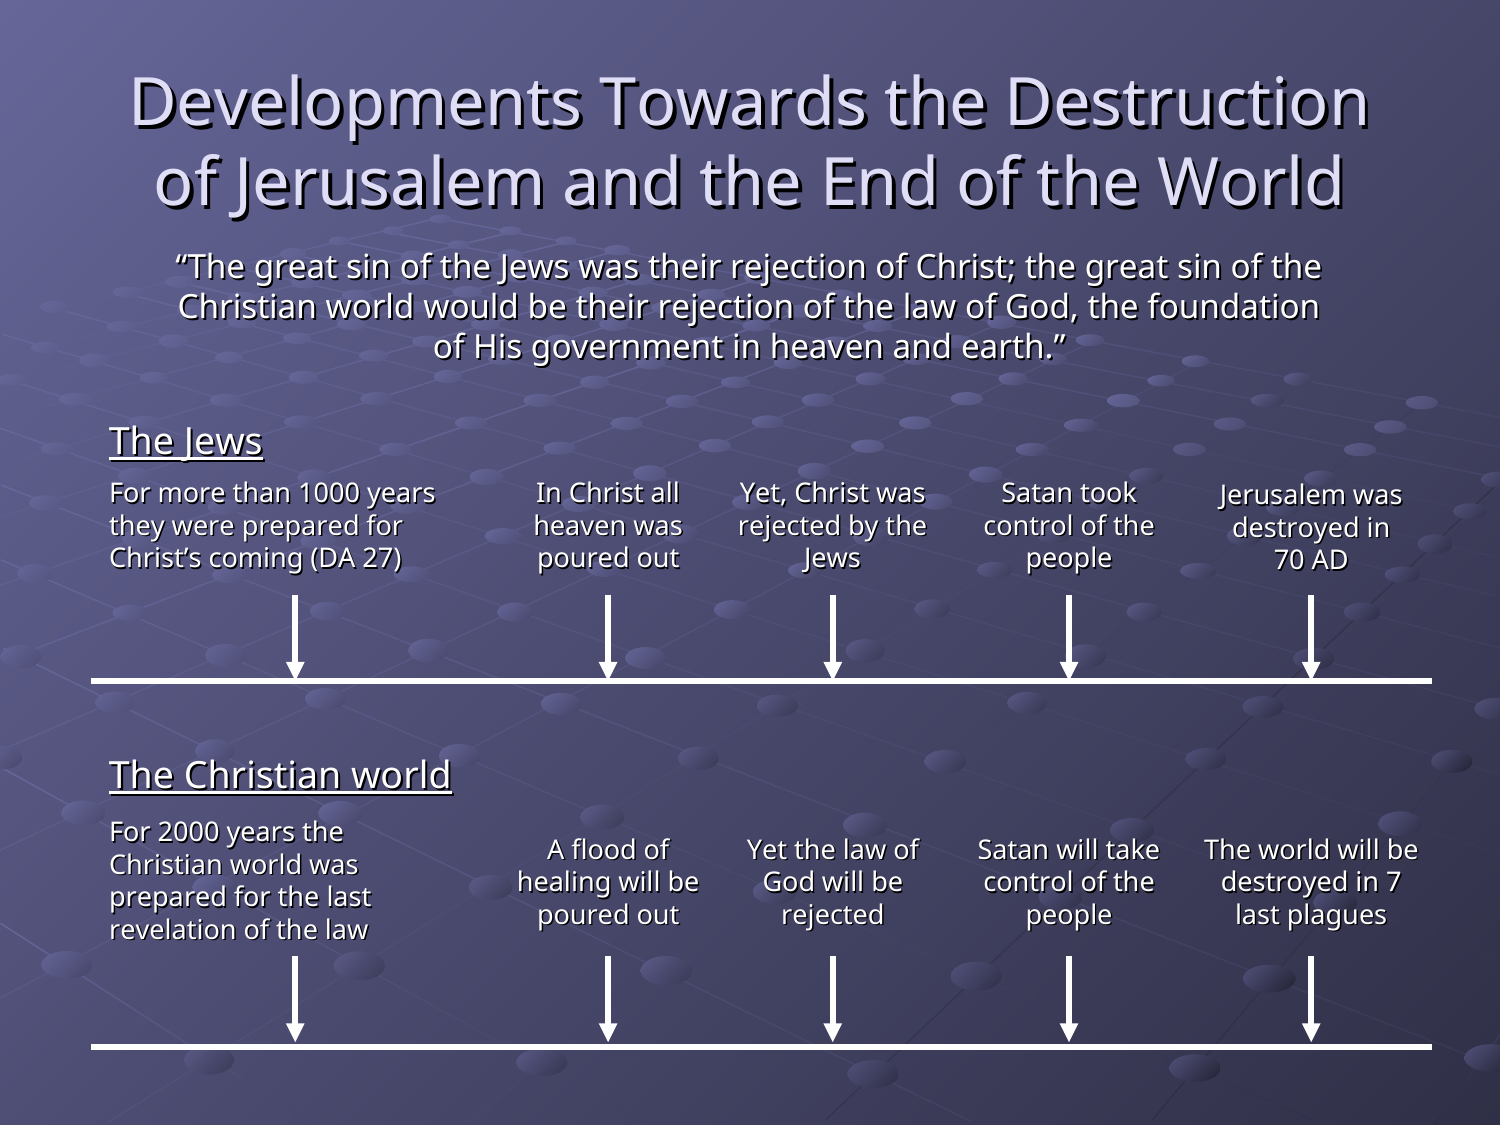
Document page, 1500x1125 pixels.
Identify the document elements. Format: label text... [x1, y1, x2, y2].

text_box For 2000 years the Christian world was prepared for the last revelation of the law [94, 806, 421, 953]
text_box The Christian world [94, 743, 544, 804]
text_box In Christ all heaven was poured out [484, 467, 708, 581]
text_box “The great sin of the Jews was their rejection of Christ; the great sin of the Christian world would be their rejection of the law of God, the foundation of His government in heaven and earth.” [147, 237, 1353, 373]
text_box Jerusalem was destroyed in 70 AD [1169, 469, 1453, 583]
text_box The Jews [94, 409, 343, 467]
text_box Satan will take control of the people [945, 824, 1194, 938]
title Developments Towards the Destruction of Jerusalem and the End of the World [75, 45, 1426, 233]
text_box A flood of healing will be poured out [484, 824, 708, 938]
text_box For more than 1000 years they were prepared for Christ’s coming (DA 27) [94, 467, 484, 581]
text_box Yet, Christ was rejected by the Jews [708, 467, 945, 581]
text_box The world will be destroyed in 7 last plagues [1194, 824, 1436, 938]
text_box Satan took control of the people [945, 467, 1194, 581]
text_box Yet the law of God will be rejected [708, 824, 945, 938]
